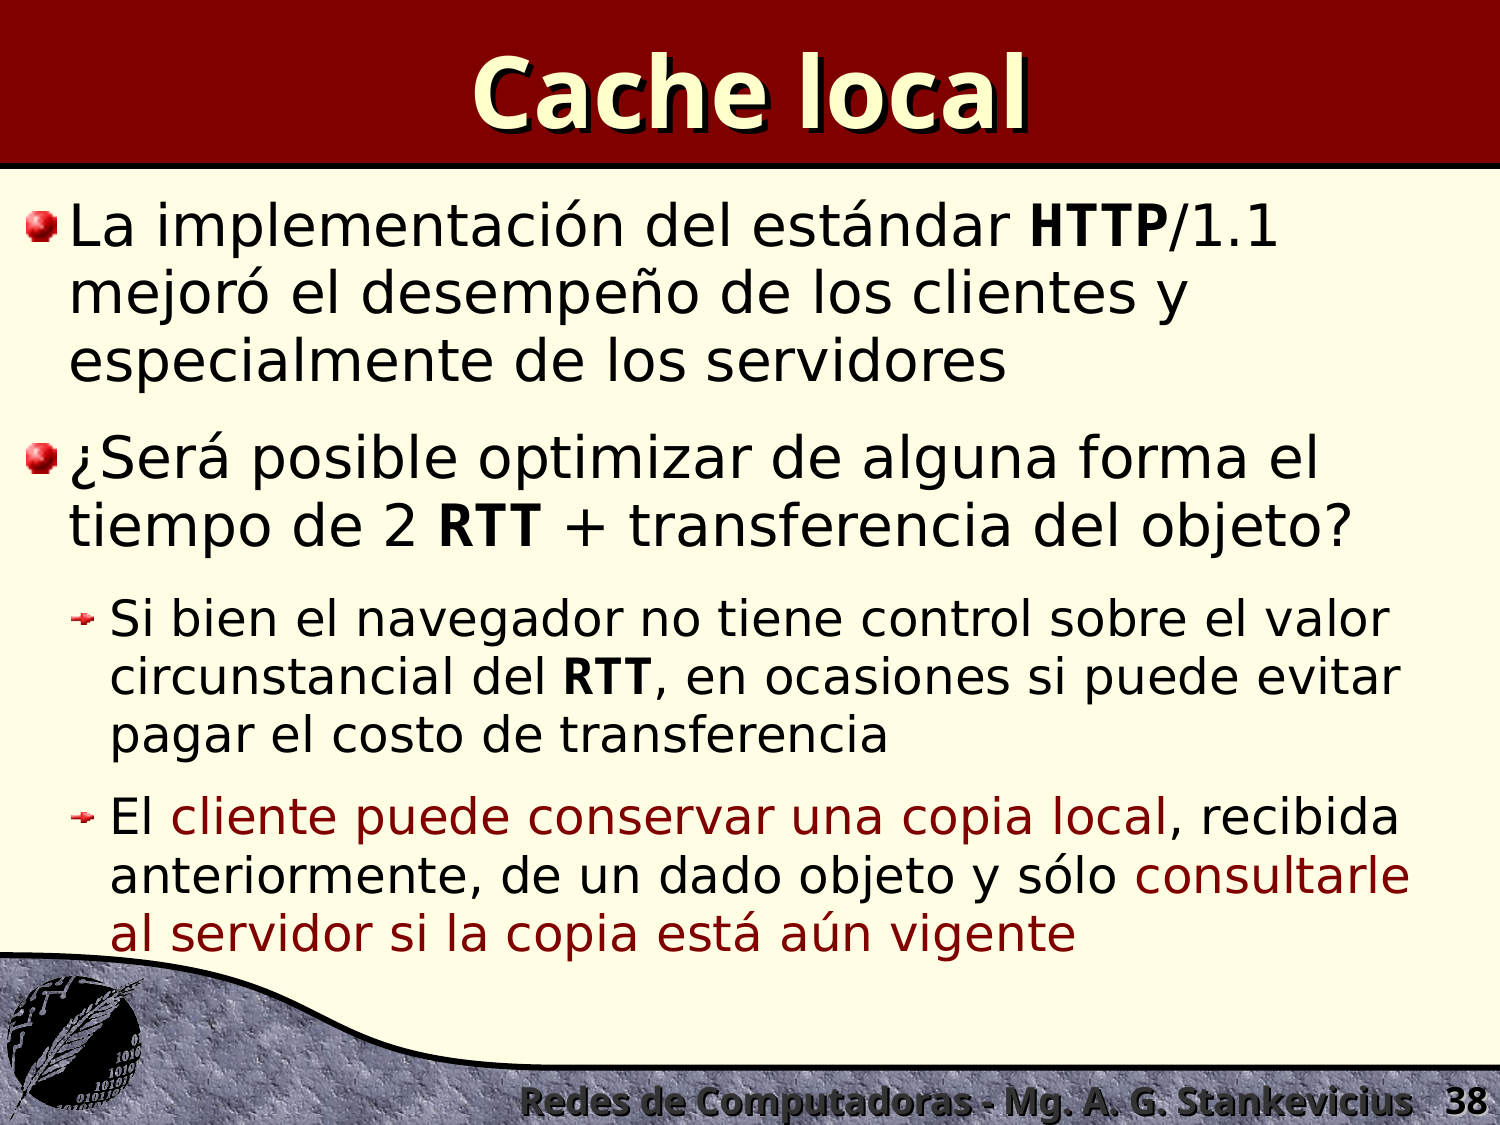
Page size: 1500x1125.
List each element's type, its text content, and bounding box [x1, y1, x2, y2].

picture [1047, 1100, 1054, 1110]
list La implementación del estándar HTTP/1.1 mejoró el desempeño de los clientes y especialmente de los servidores ¿Será posible optimizar de alguna forma el tiempo de 2 RTT + transferencia del objeto? Si bien el navegador no tiene control sobre el valor circunstancial del RTT, en ocasiones si puede evitar pagar el costo de transferencia El cliente puede conservar una copia local, recibida anteriormente, de un dado objeto y sólo consultarle al servidor si la copia está aún vigente [11, 192, 1486, 964]
title Cache local [15, 5, 1485, 160]
picture [790, 1100, 795, 1110]
picture [0, 959, 1500, 1125]
